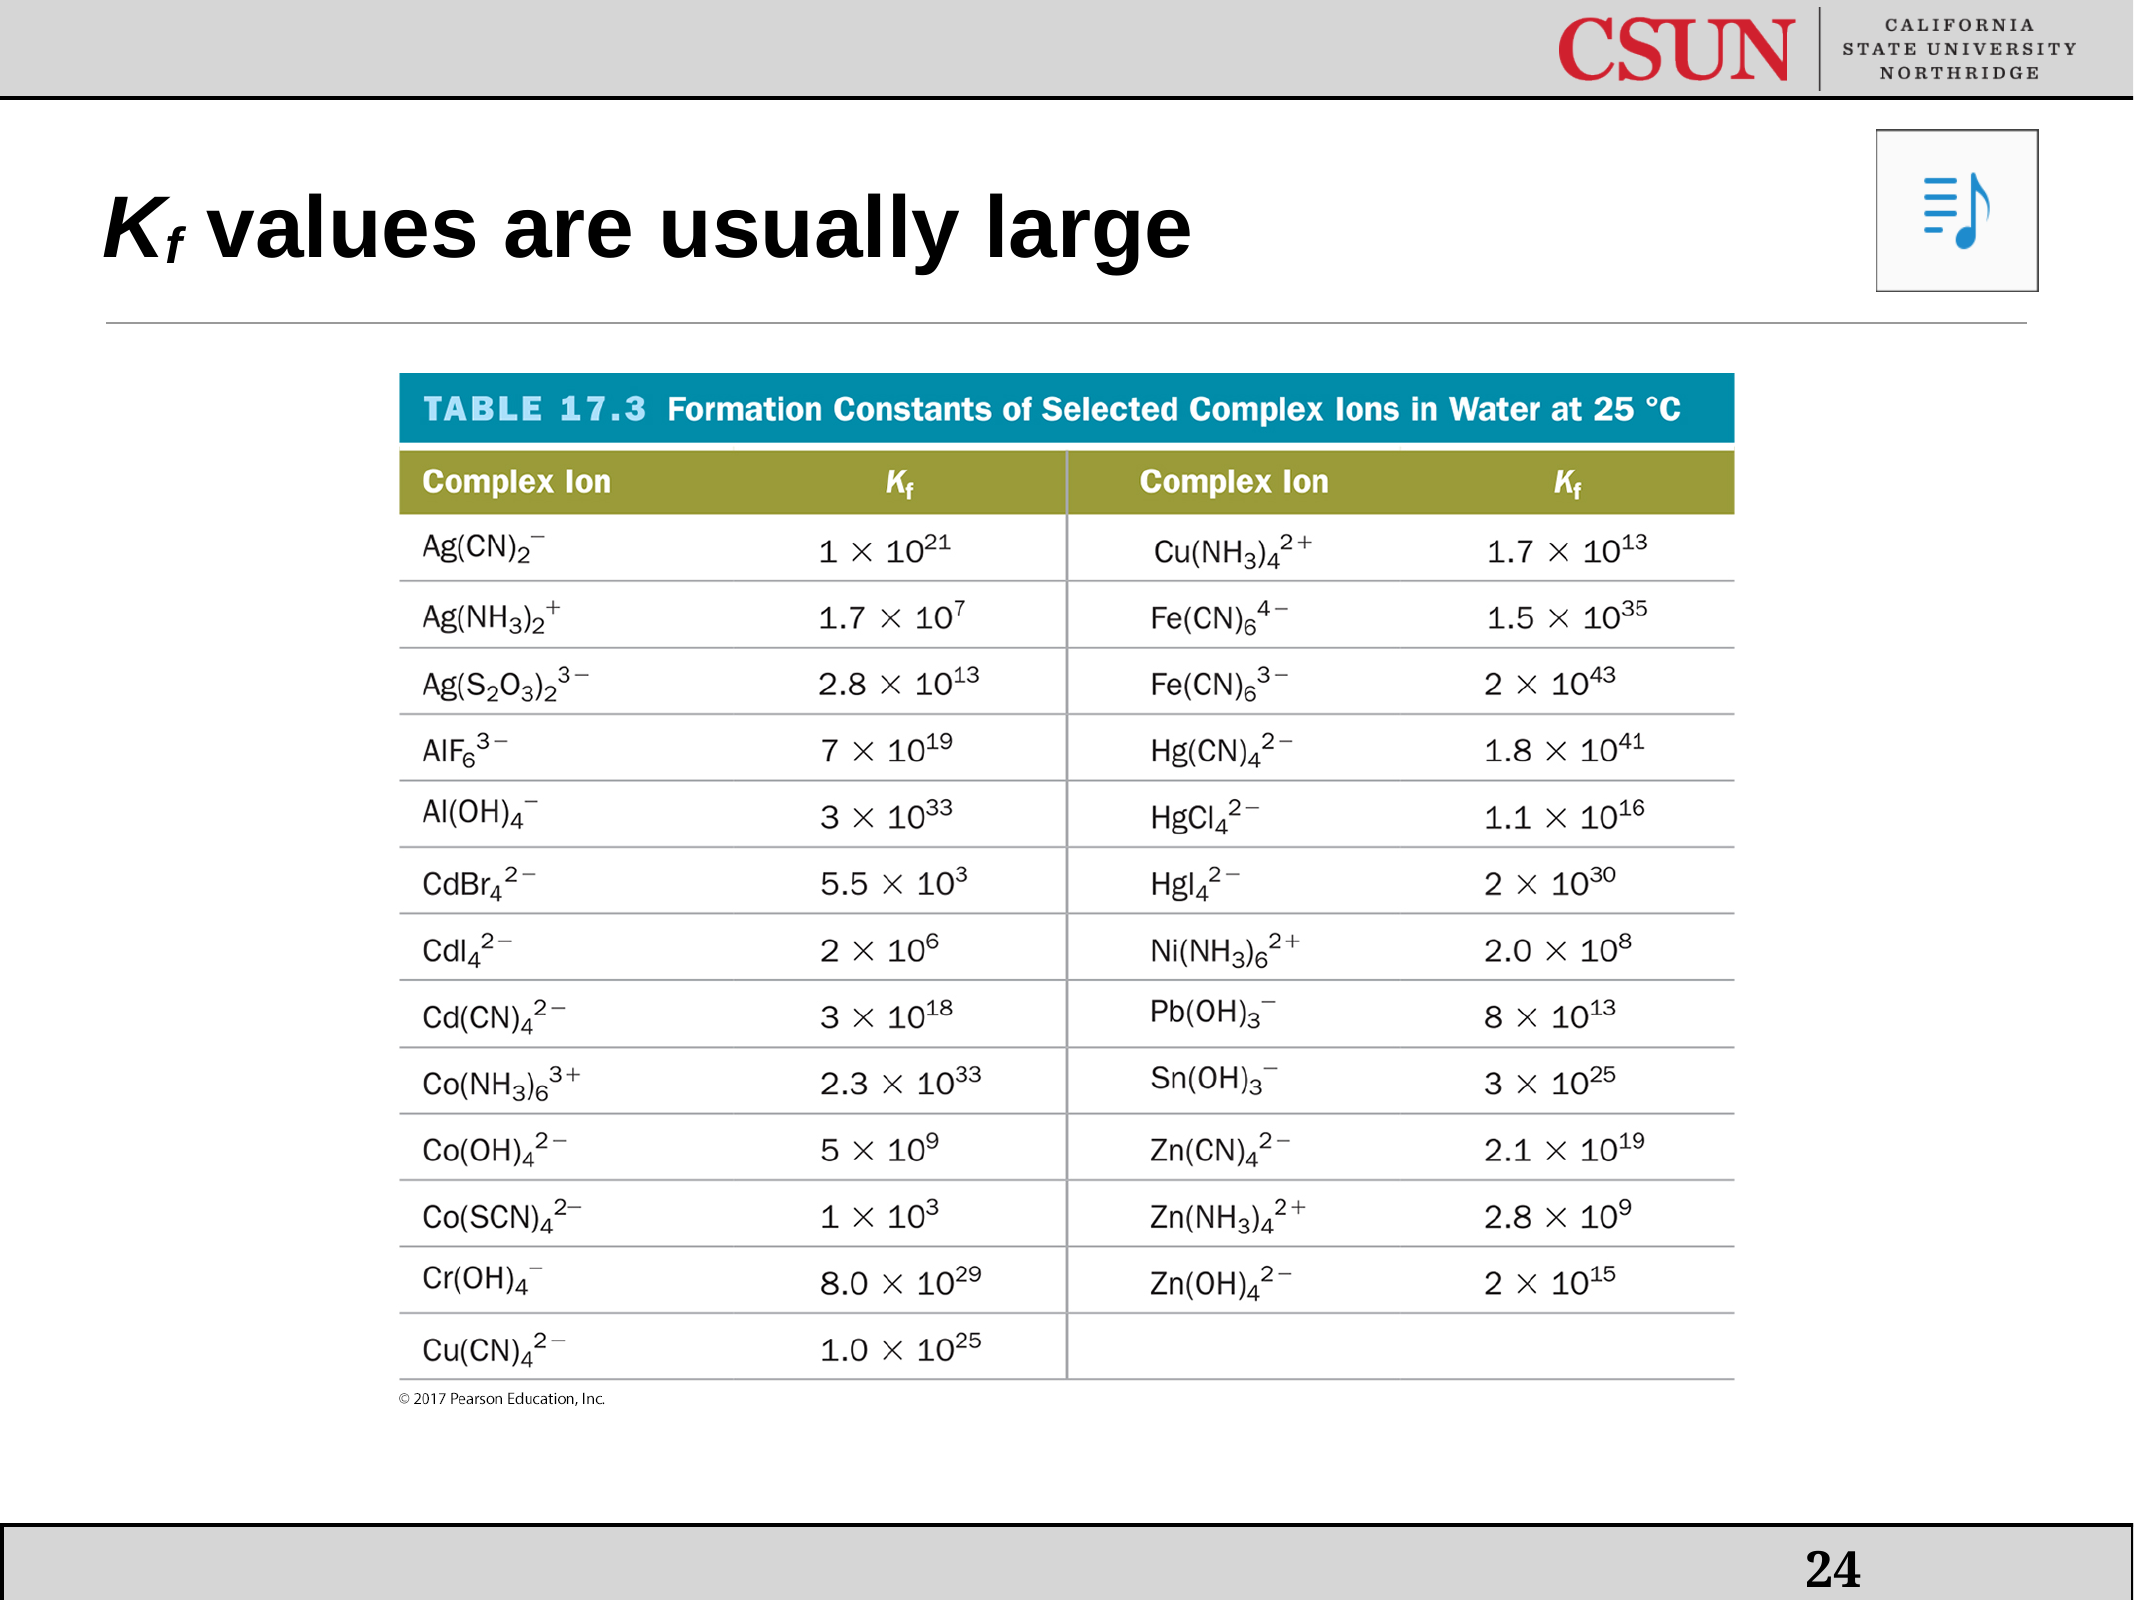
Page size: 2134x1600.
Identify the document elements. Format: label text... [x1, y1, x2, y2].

picture [1559, 7, 2076, 91]
text_box [1875, 128, 2040, 293]
title Kf values are usually large [93, 104, 2040, 284]
picture [388, 362, 1745, 1413]
